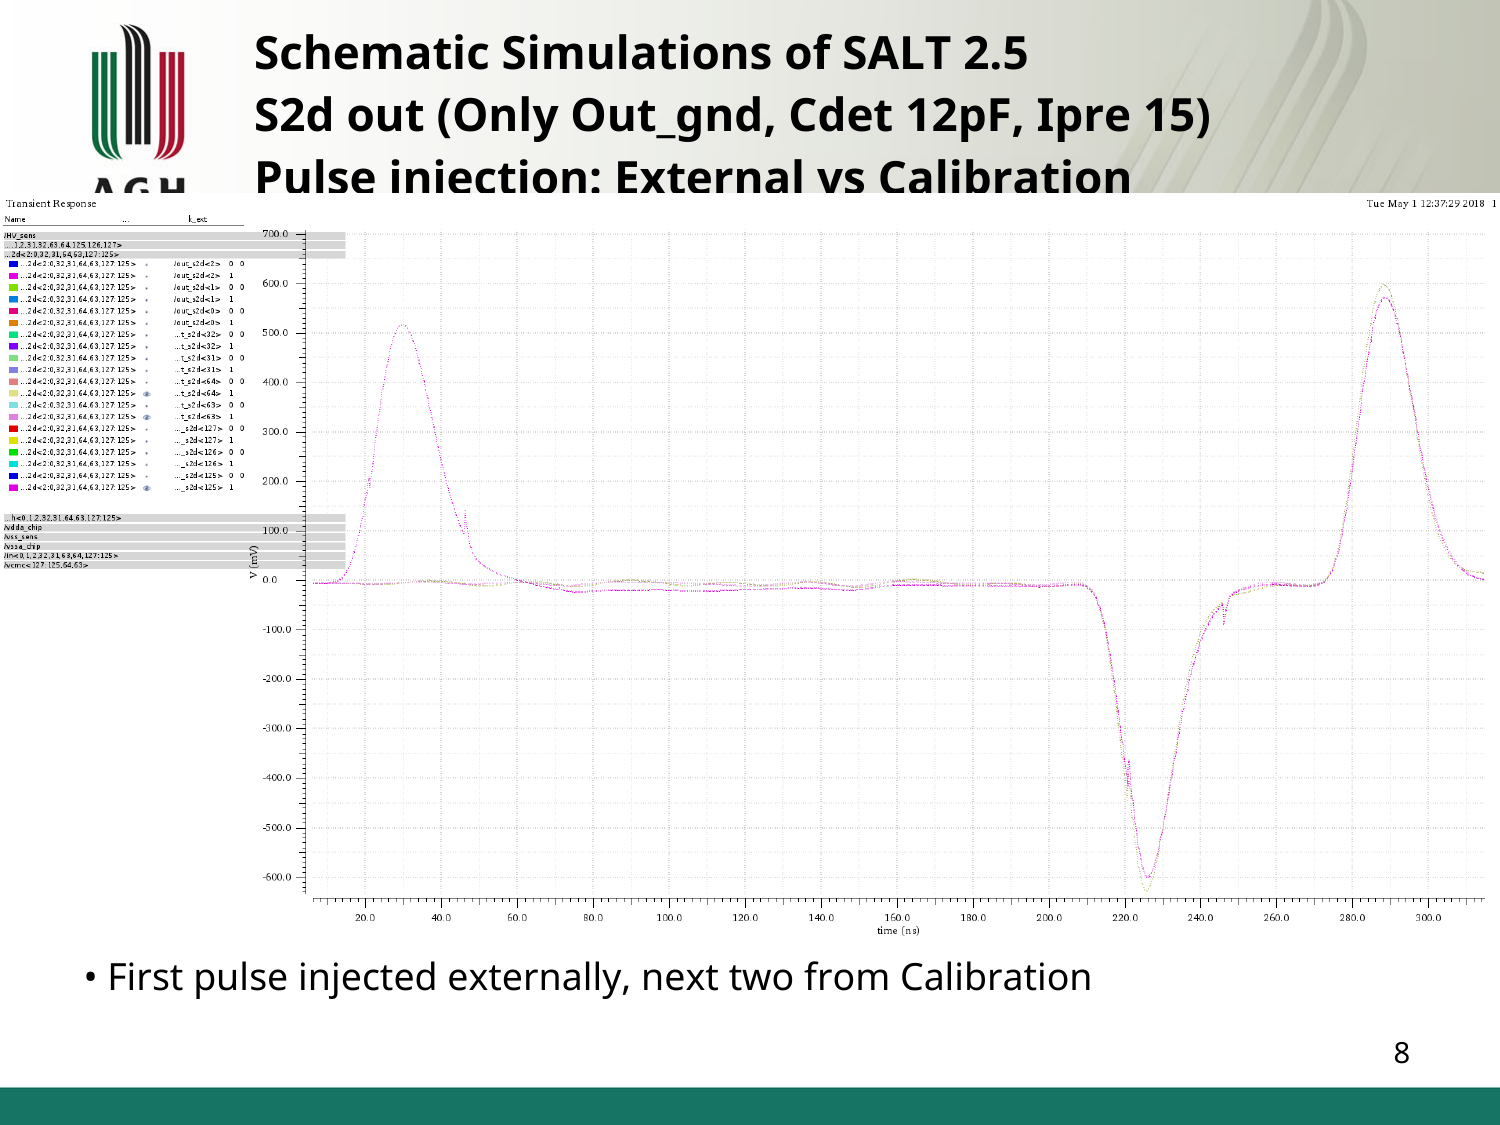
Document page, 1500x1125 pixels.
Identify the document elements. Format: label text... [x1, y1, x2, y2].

picture [0, 0, 1500, 1125]
title Schematic Simulations of SALT 2.5 S2d out (Only Out_gnd, Cdet 12pF, Ipre 15) Pulse injection: External vs Calibration [254, 34, 1489, 193]
list First pulse injected externally, next two from Calibration [23, 950, 1465, 1081]
